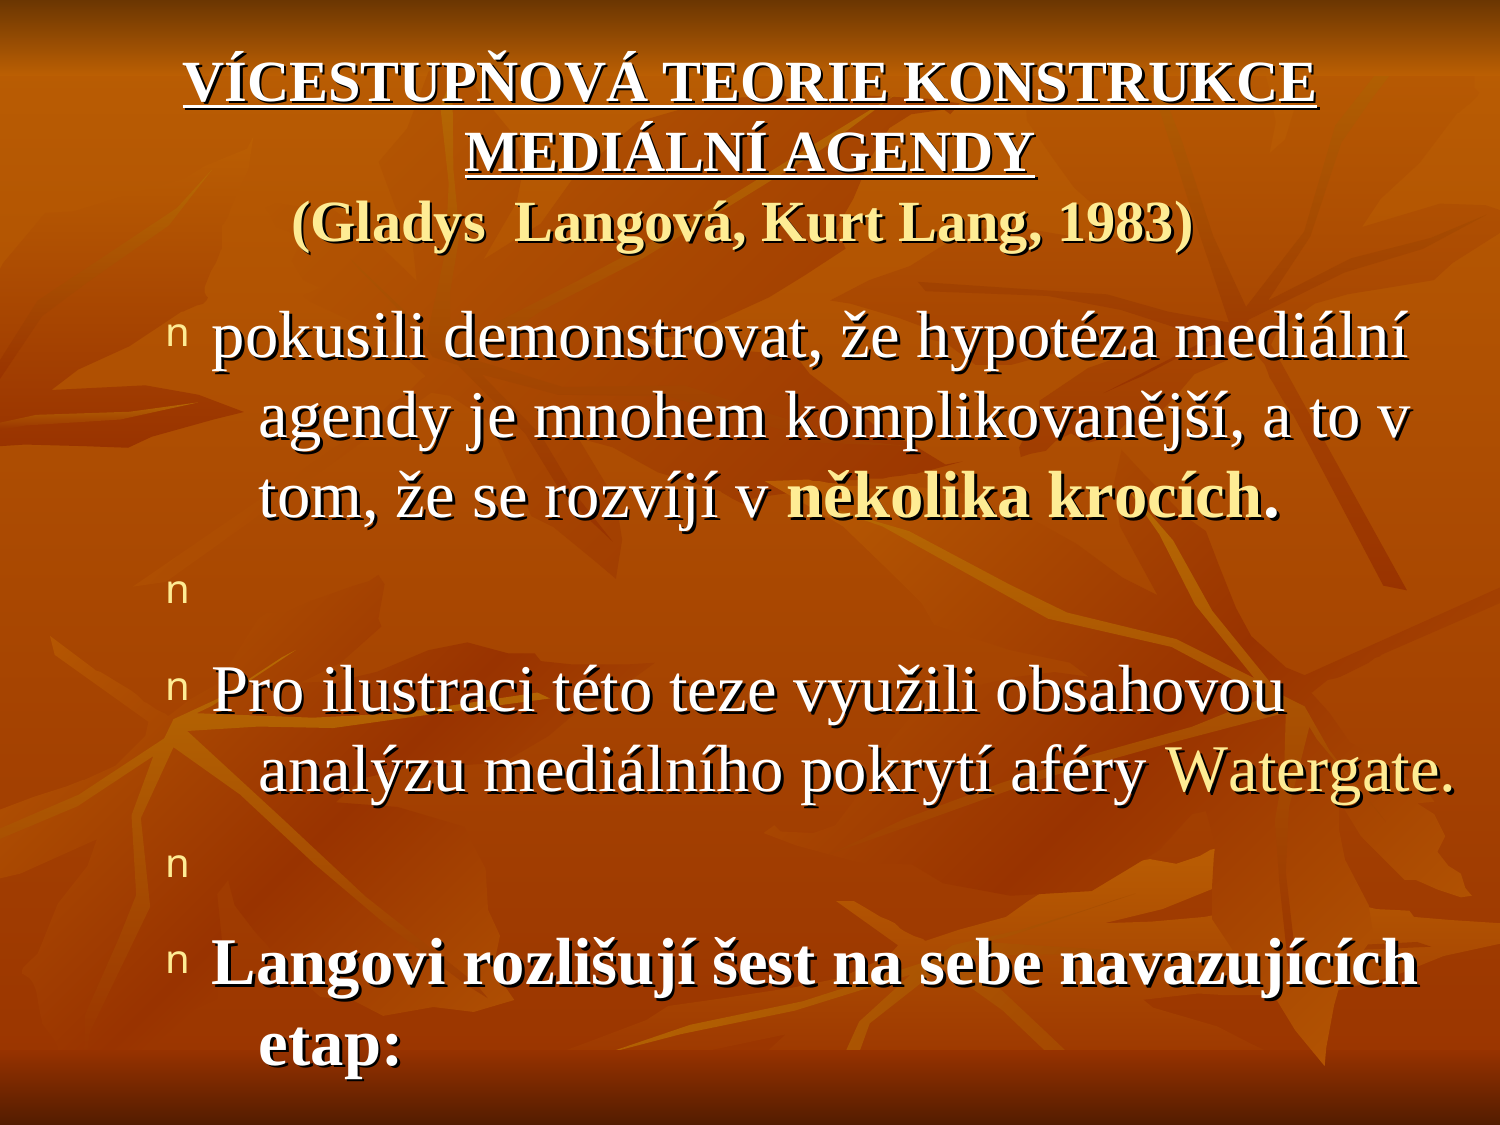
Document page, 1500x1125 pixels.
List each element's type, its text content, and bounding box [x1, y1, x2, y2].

title VÍCESTUPŇOVÁ TEORIE KONSTRUKCE MEDIÁLNÍ AGENDY (Gladys Langová, Kurt Lang, 1983) [0, 35, 1500, 197]
list pokusili demonstrovat, že hypotéza mediální agendy je mnohem komplikovanější, a to v tom, že se rozvíjí v několika krocích. Pro ilustraci této teze využili obsahovou analýzu mediálního pokrytí aféry Watergate. Langovi rozlišují šest na sebe navazujících etap: [0, 283, 1500, 1125]
